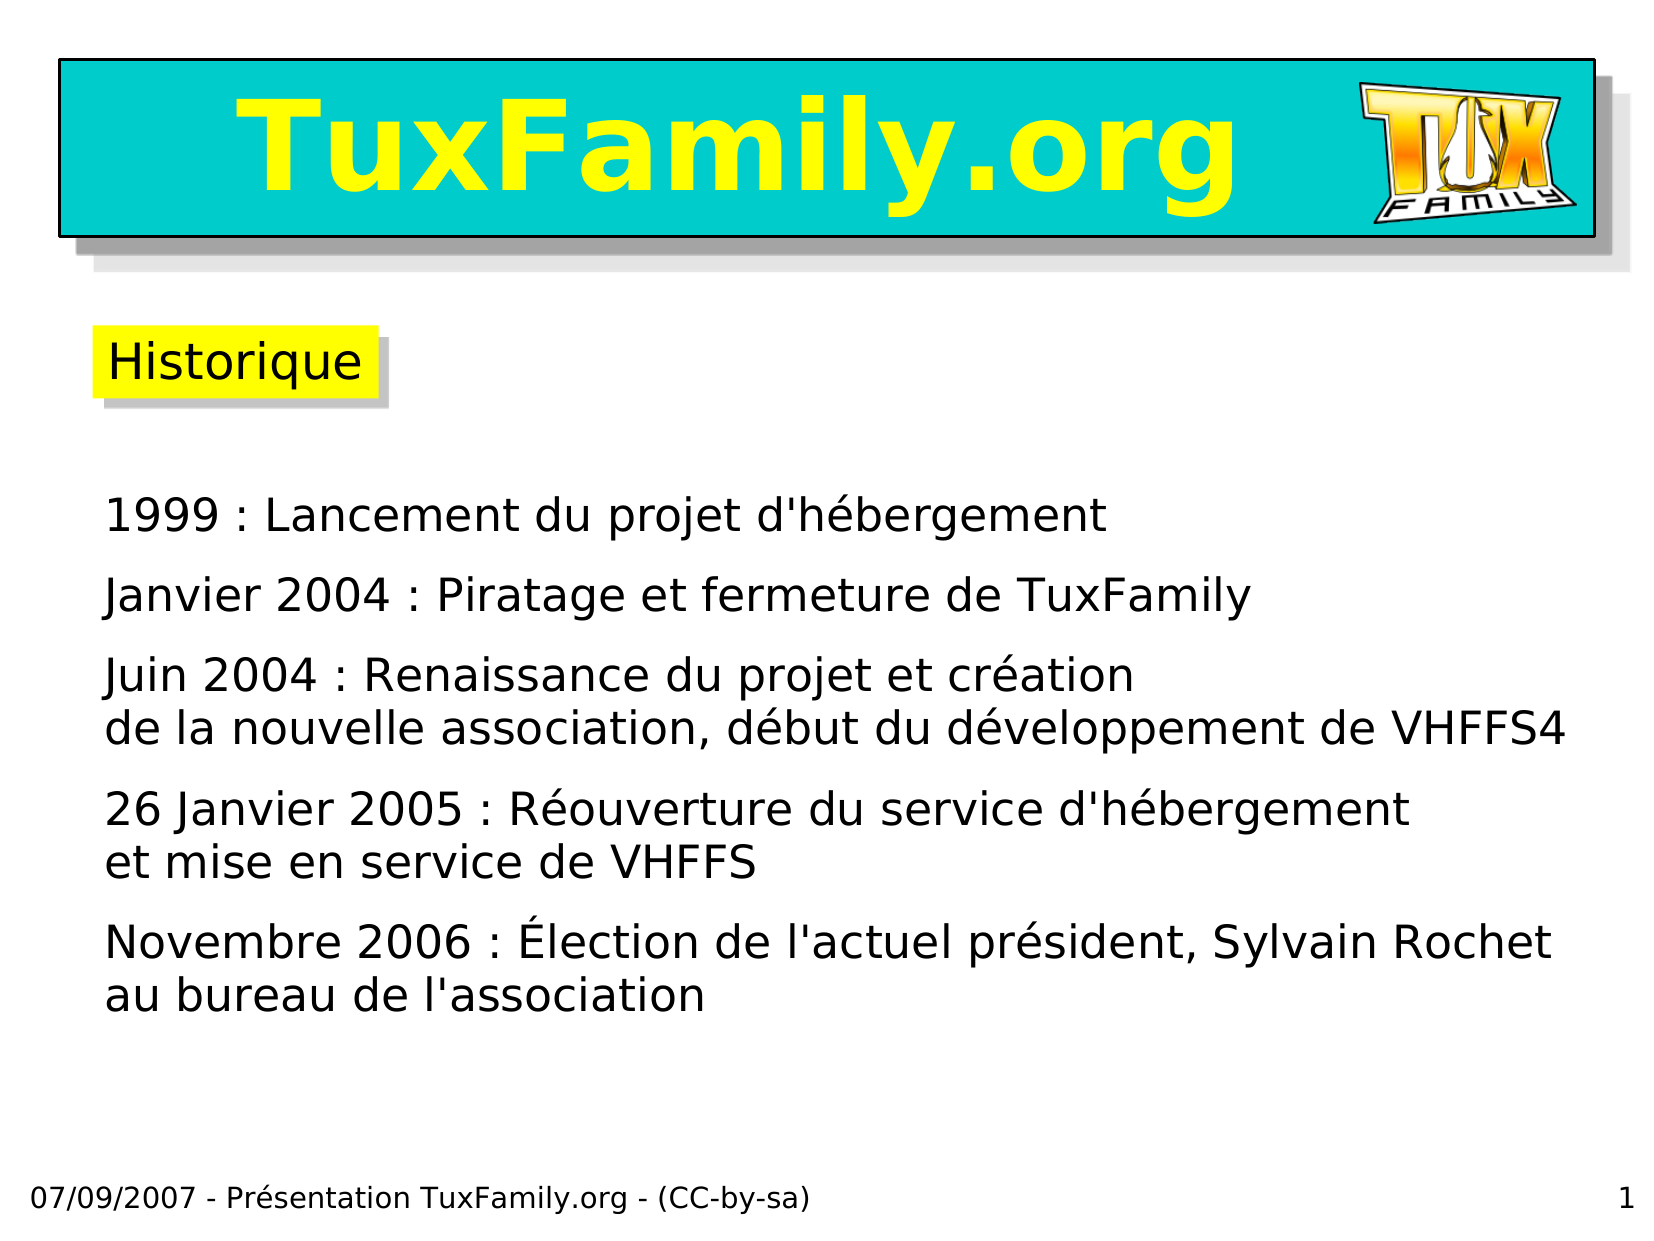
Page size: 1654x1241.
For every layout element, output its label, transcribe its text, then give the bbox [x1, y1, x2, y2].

picture [1359, 82, 1577, 224]
text_box 1999 : Lancement du projet d'hébergement Janvier 2004 : Piratage et fermeture de TuxFamily Juin 2004 : Renaissance du projet et création de la nouvelle association, début du développement de VHFFS4 26 Janvier 2005 : Réouverture du service d'hébergement et mise en service de VHFFS Novembre 2006 : Élection de l'actuel président, Sylvain Rochet au bureau de l'association [89, 455, 1585, 1003]
text_box Historique [92, 325, 379, 399]
